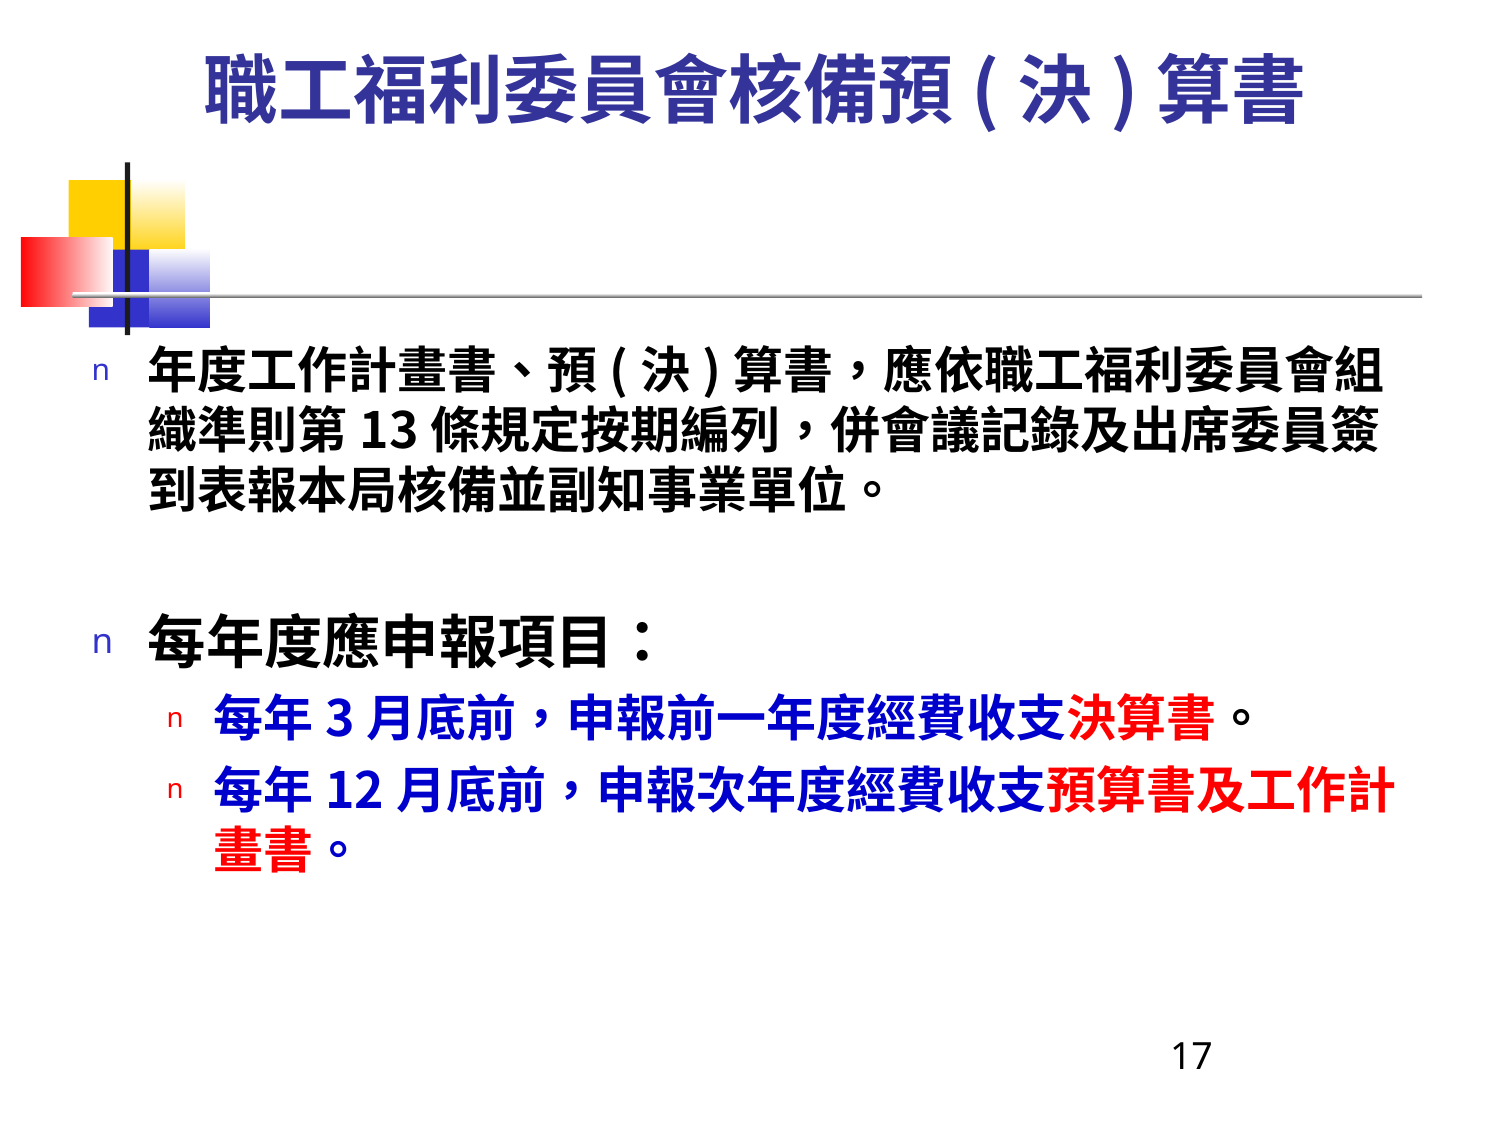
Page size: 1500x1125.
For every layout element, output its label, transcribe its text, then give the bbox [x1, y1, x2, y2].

list 年度工作計畫書、預(決)算書，應依職工福利委員會組織準則第13條規定按期編列，併會議記錄及出席委員簽到表報本局核備並副知事業單位。 每年度應申報項目： 每年3月底前，申報前一年度經費收支決算書。 每年12月底前，申報次年度經費收支預算書及工作計畫書。 [76, 331, 1412, 1006]
slide_number <編號> [1155, 1024, 1468, 1100]
title 職工福利委員會核備預(決)算書 [188, 35, 1468, 275]
